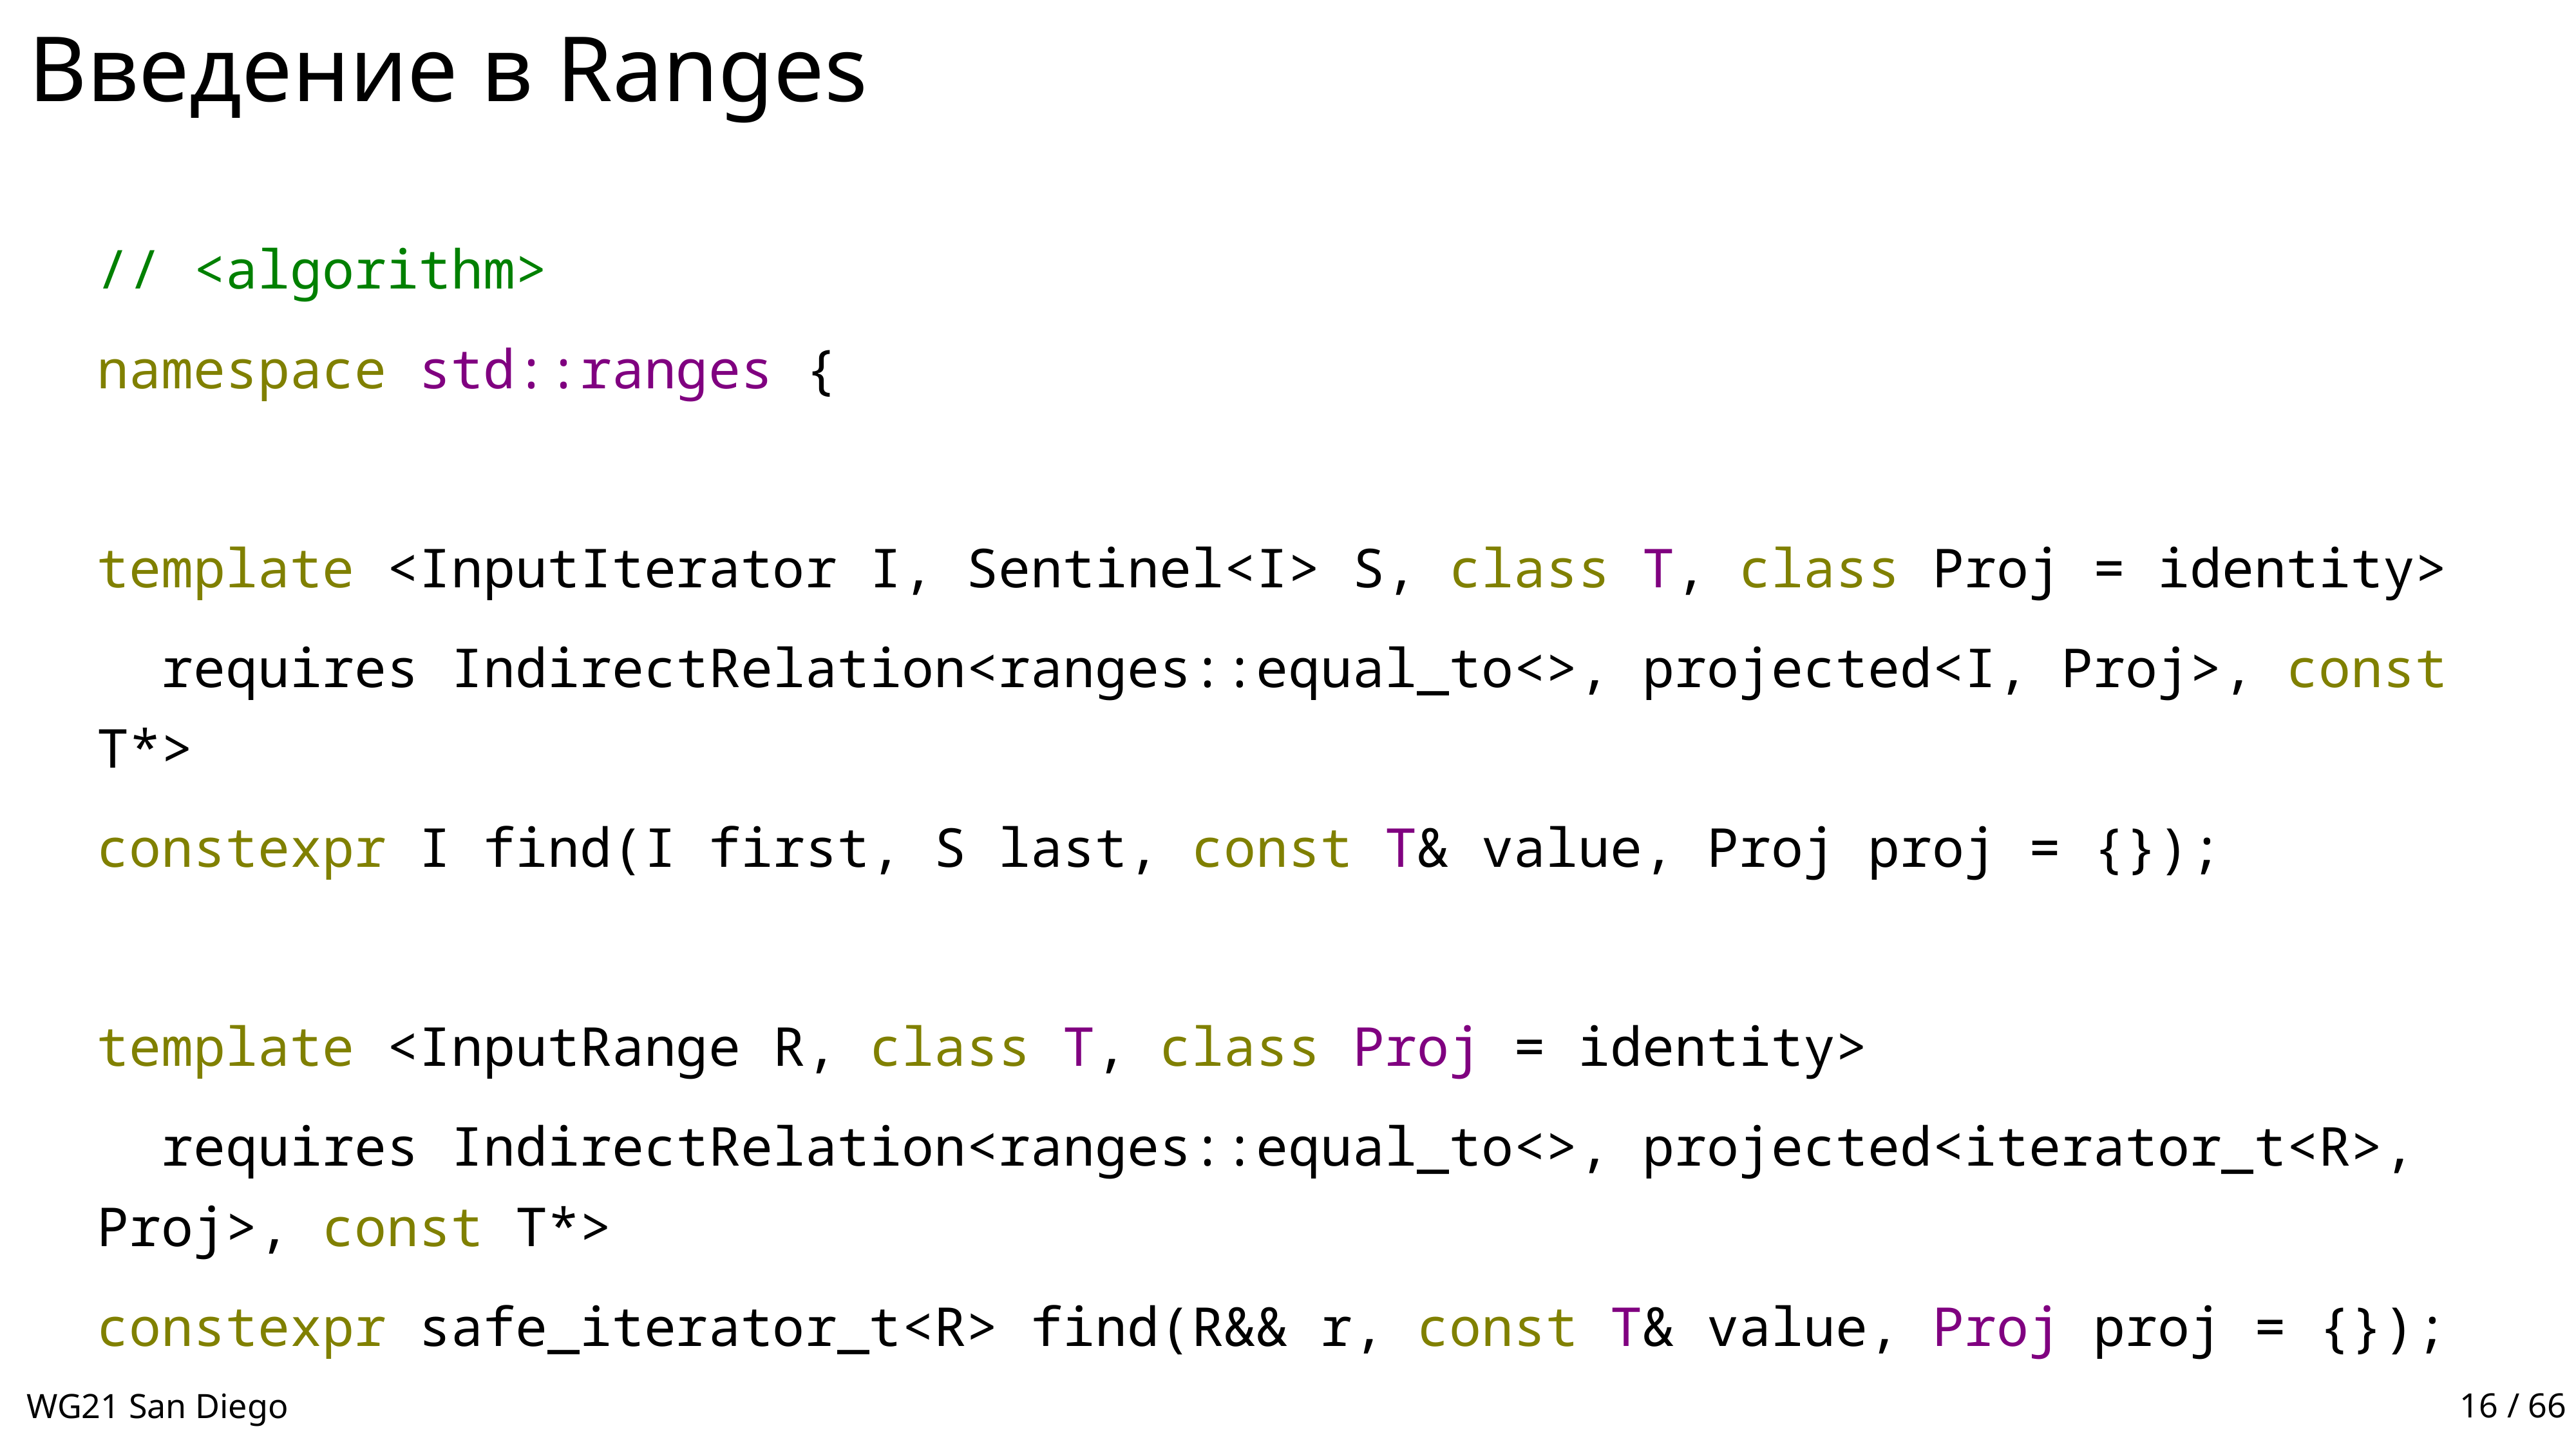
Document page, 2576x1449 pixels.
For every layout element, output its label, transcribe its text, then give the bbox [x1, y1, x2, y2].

list // <algorithm> namespace std::ranges { template <InputIterator I, Sentinel<I> S, class T, class Proj = identity> requires IndirectRelation<ranges::equal_to<>, projected<I, Proj>, const T*> constexpr I find(I first, S last, const T& value, Proj proj = {}); template <InputRange R, class T, class Proj = identity> requires IndirectRelation<ranges::equal_to<>, projected<iterator_t<R>, Proj>, const T*> constexpr safe_iterator_t<R> find(R&& r, const T& value, Proj proj = {}); } // namespace std::ranges [87, 214, 2551, 1382]
list <number> / 66 [1479, 1376, 2576, 1431]
title Введение в Ranges [19, 19, 2551, 155]
list WG21 San Diego [17, 1376, 1114, 1431]
